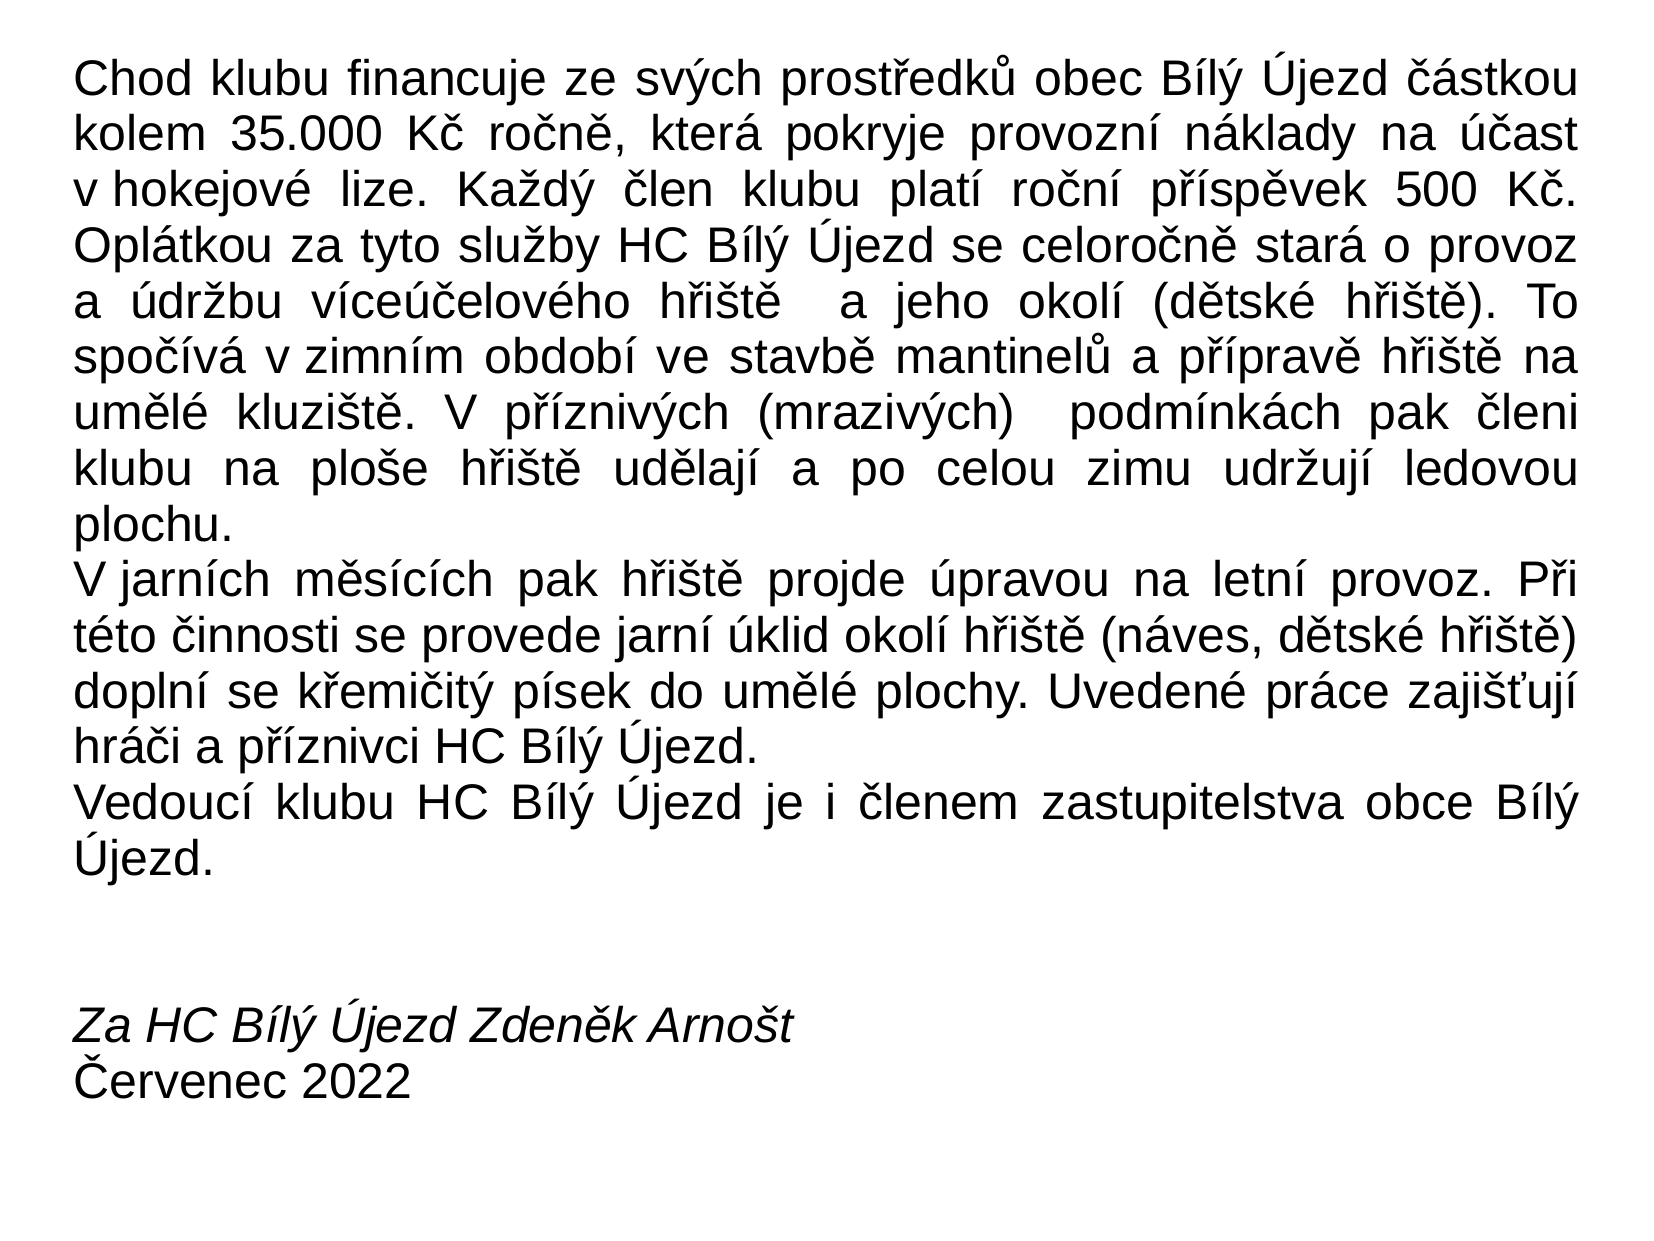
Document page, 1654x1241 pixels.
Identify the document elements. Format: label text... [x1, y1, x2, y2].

text_box Chod klubu financuje ze svých prostředků obec Bílý Újezd částkou kolem 35.000 Kč ročně, která pokryje provozní náklady na účast v hokejové lize. Každý člen klubu platí roční příspěvek 500 Kč. Oplátkou za tyto služby HC Bílý Újezd se celoročně stará o provoz a údržbu víceúčelového hřiště a jeho okolí (dětské hřiště). To spočívá v zimním období ve stavbě mantinelů a přípravě hřiště na umělé kluziště. V příznivých (mrazivých) podmínkách pak členi klubu na ploše hřiště udělají a po celou zimu udržují ledovou plochu. V jarních měsících pak hřiště projde úpravou na letní provoz. Při této činnosti se provede jarní úklid okolí hřiště (náves, dětské hřiště) doplní se křemičitý písek do umělé plochy. Uvedené práce zajišťují hráči a příznivci HC Bílý Újezd. Vedoucí klubu HC Bílý Újezd je i členem zastupitelstva obce Bílý Újezd. Za HC Bílý Újezd Zdeněk Arnošt Červenec 2022 [59, 42, 1595, 1117]
